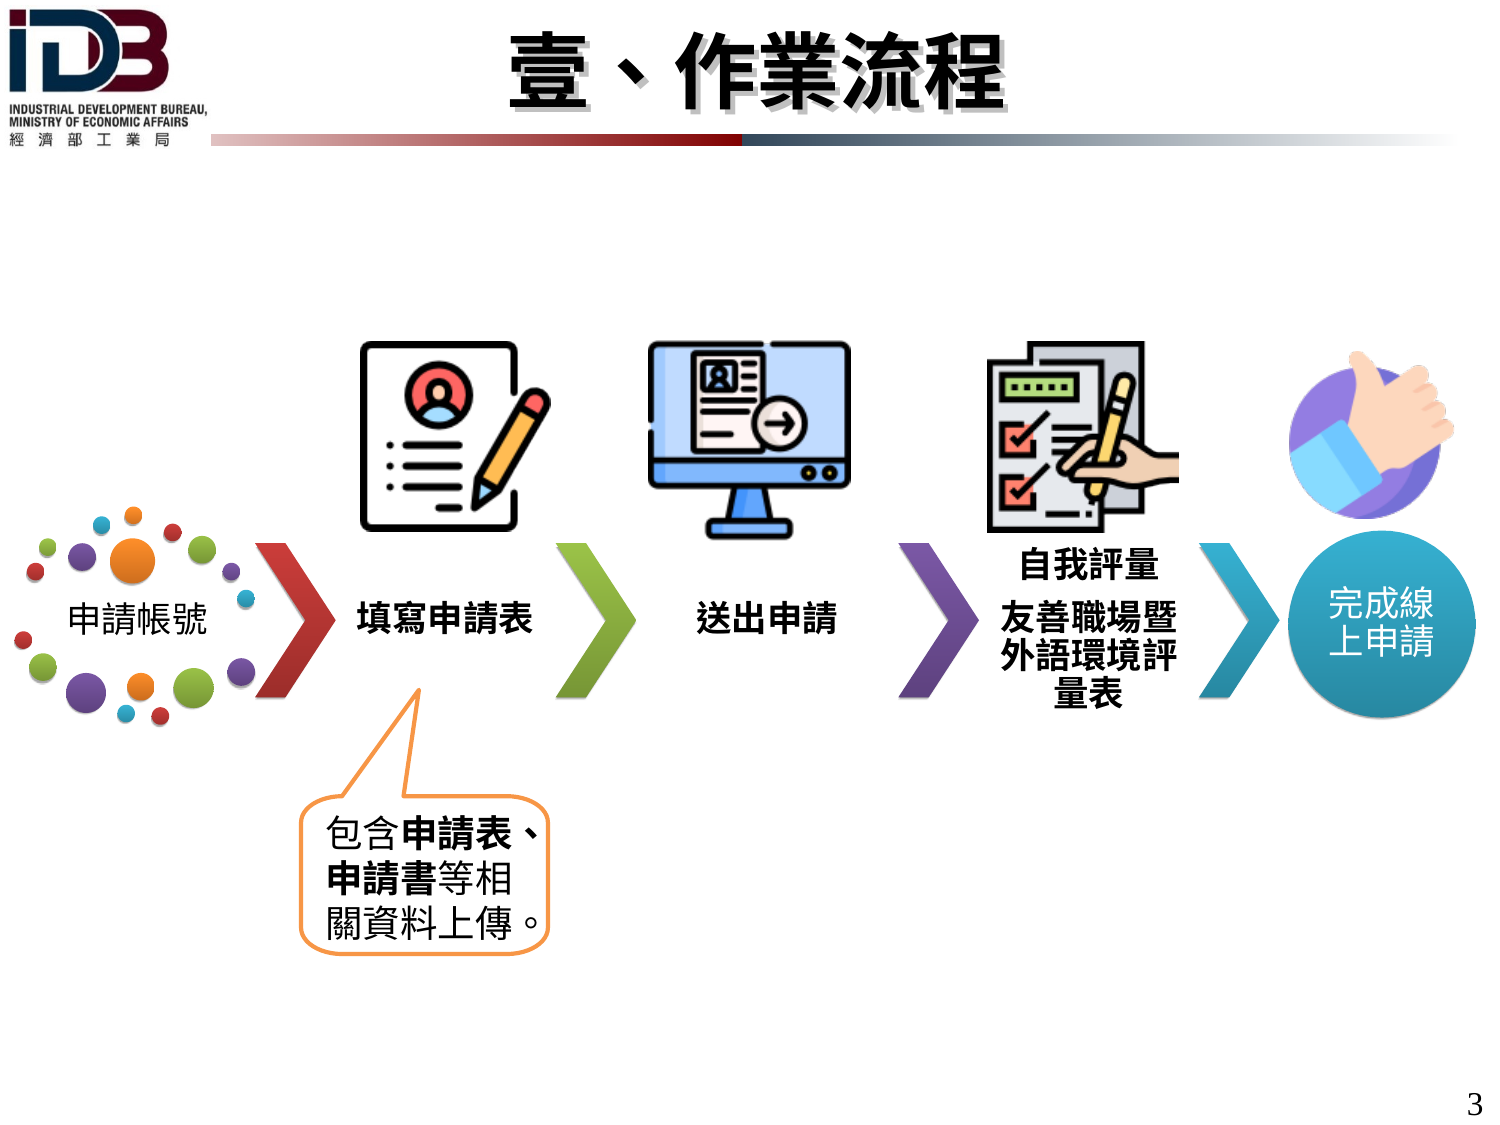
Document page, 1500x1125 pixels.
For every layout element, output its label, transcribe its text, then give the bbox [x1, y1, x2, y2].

text_box [227, 658, 256, 686]
text_box [39, 538, 57, 556]
text_box [188, 535, 216, 564]
text_box [237, 589, 255, 608]
text_box [93, 516, 111, 534]
picture [648, 339, 851, 542]
text_box [163, 523, 182, 542]
text_box [68, 543, 97, 571]
text_box [117, 704, 135, 723]
text_box [255, 543, 335, 698]
picture [1288, 352, 1455, 519]
text_box [222, 562, 241, 581]
text_box 填寫申請表 [335, 543, 556, 698]
text_box [66, 672, 107, 713]
text_box 申請帳號 [27, 584, 247, 658]
text_box 送出申請 [636, 543, 899, 698]
text_box [110, 538, 156, 584]
text_box [898, 543, 978, 698]
picture [987, 341, 1179, 533]
text_box 壹、作業流程 [105, 12, 1408, 154]
text_box [151, 707, 170, 725]
text_box [14, 631, 33, 649]
text_box [173, 668, 214, 709]
text_box [29, 653, 57, 681]
text_box [127, 672, 155, 701]
text_box [124, 506, 143, 525]
text_box [555, 543, 636, 698]
text_box 完成線上申請 [1288, 530, 1476, 718]
text_box 自我評量 友善職場暨外語環境評量表 [978, 543, 1199, 698]
text_box 包含申請表、申請書等相關資料上傳。 [301, 689, 548, 955]
text_box [1198, 543, 1280, 698]
picture [360, 341, 551, 532]
text_box [26, 562, 45, 581]
